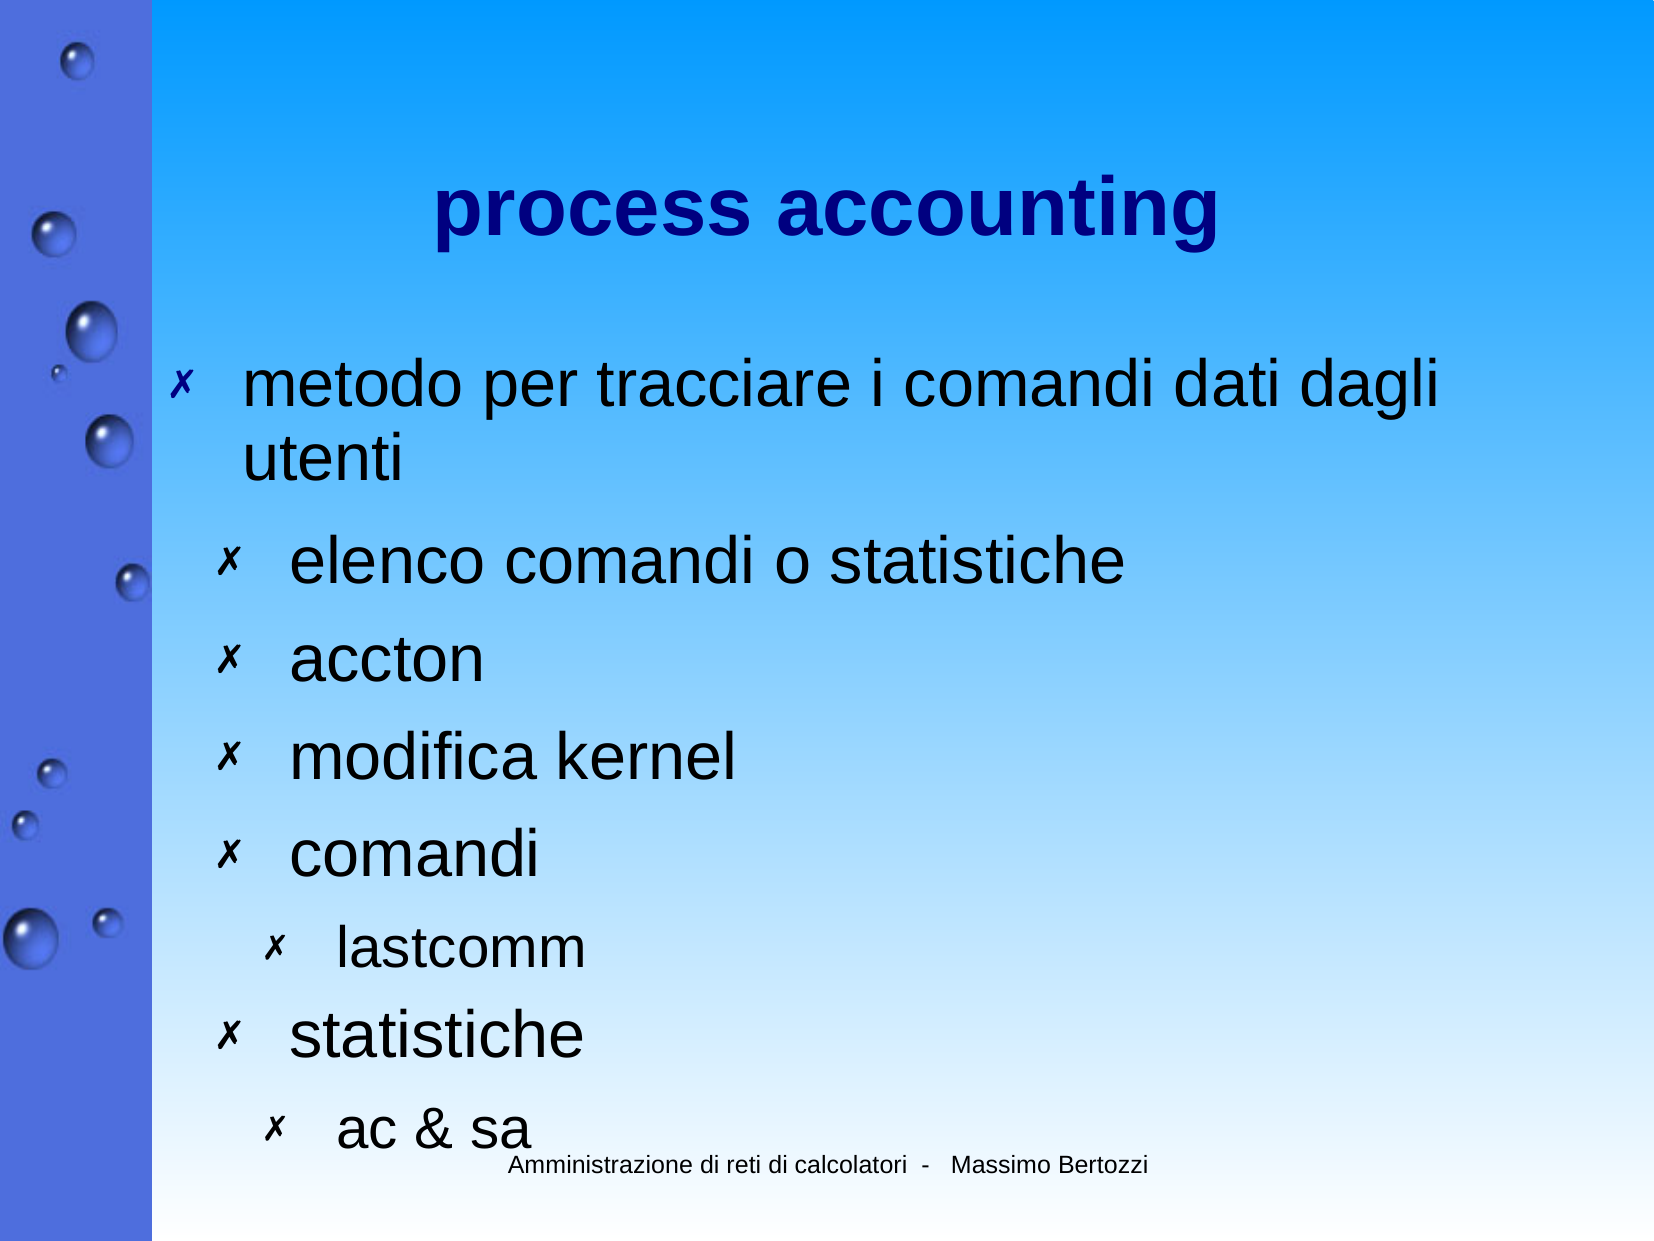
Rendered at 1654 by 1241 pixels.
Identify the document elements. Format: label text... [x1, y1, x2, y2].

title process accounting [121, 102, 1534, 311]
list metodo per tracciare i comandi dati dagli utenti elenco comandi o statistiche accton modifica kernel comandi lastcomm statistiche ac & sa [159, 346, 1572, 1161]
picture [0, 0, 152, 1241]
